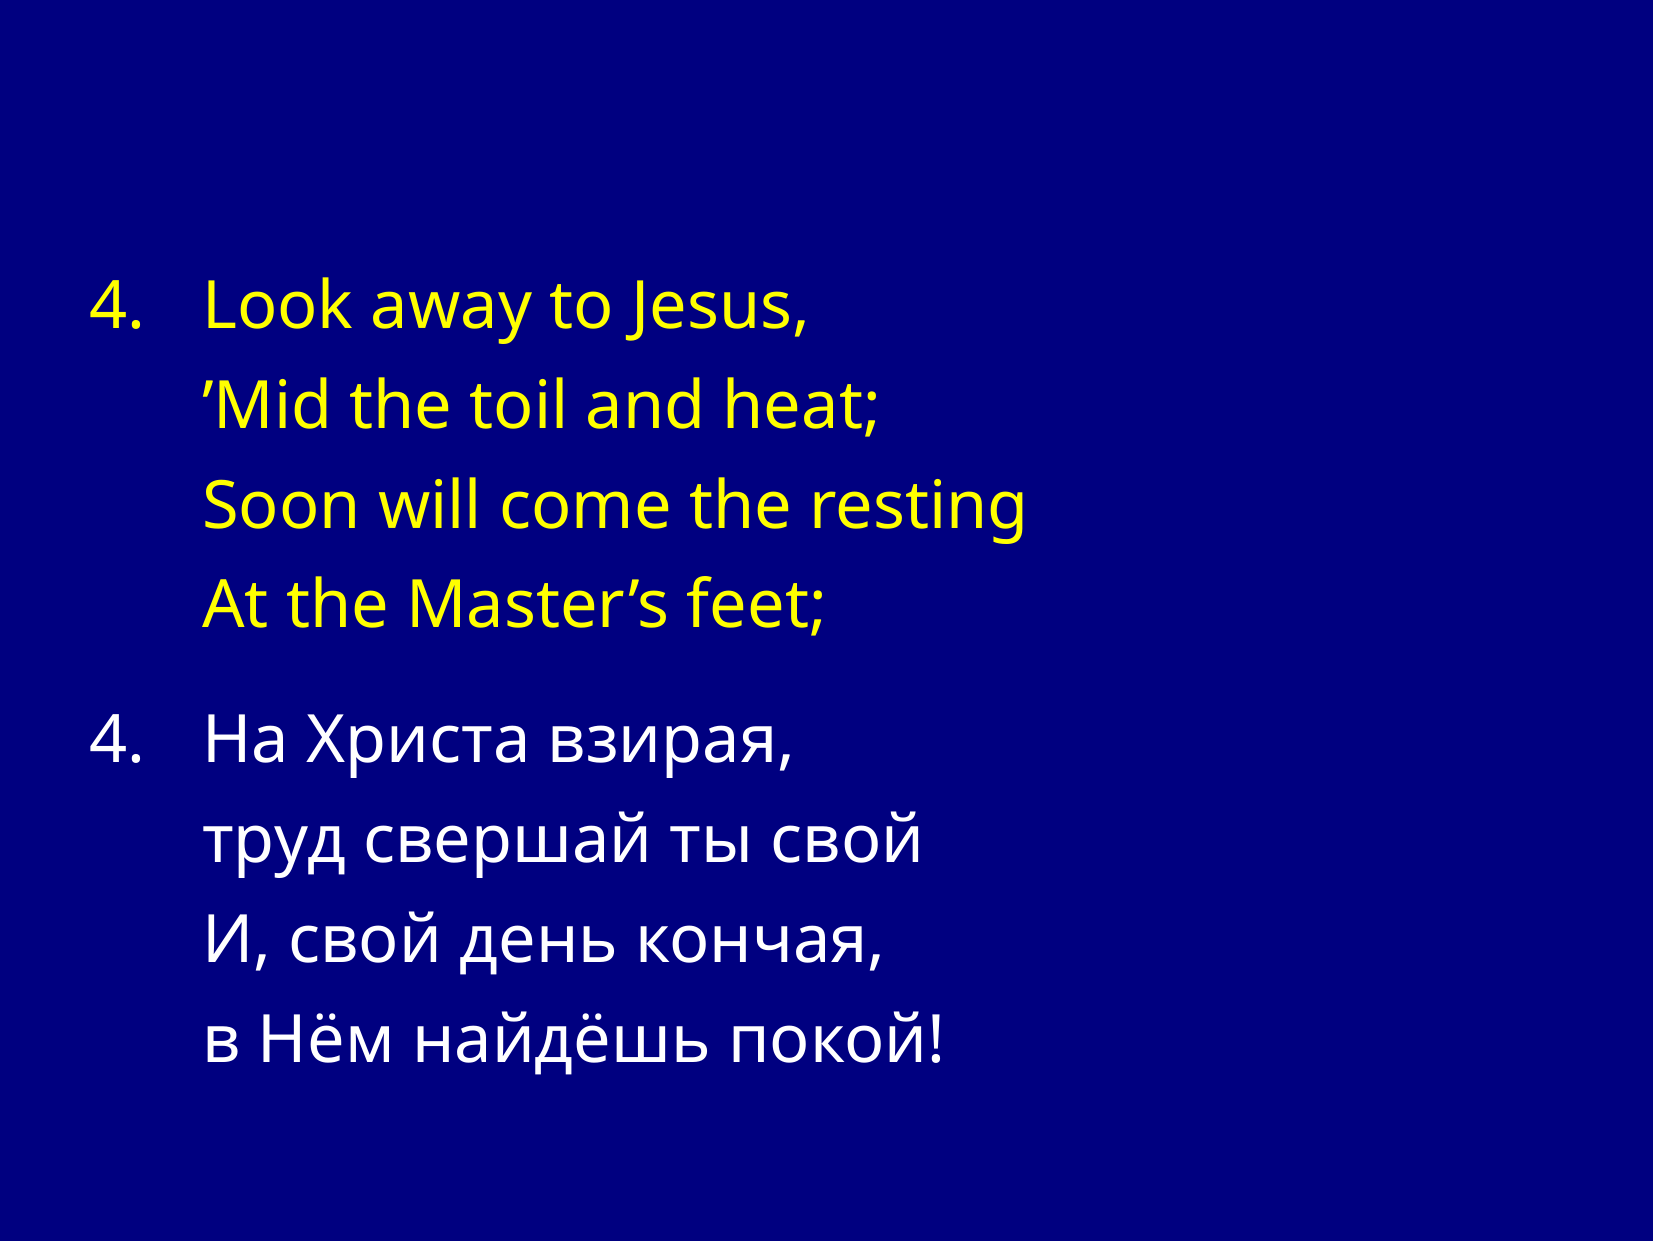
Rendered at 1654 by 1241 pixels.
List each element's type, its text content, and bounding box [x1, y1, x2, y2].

text_box 4. На Христа взирая, труд свершай ты свой И, свой день кончая, в Нём найдёшь покой! [75, 675, 1576, 1163]
text_box 4. Look away to Jesus, ’Mid the toil and heat; Soon will come the resting At the Master’s feet; [75, 150, 1653, 638]
